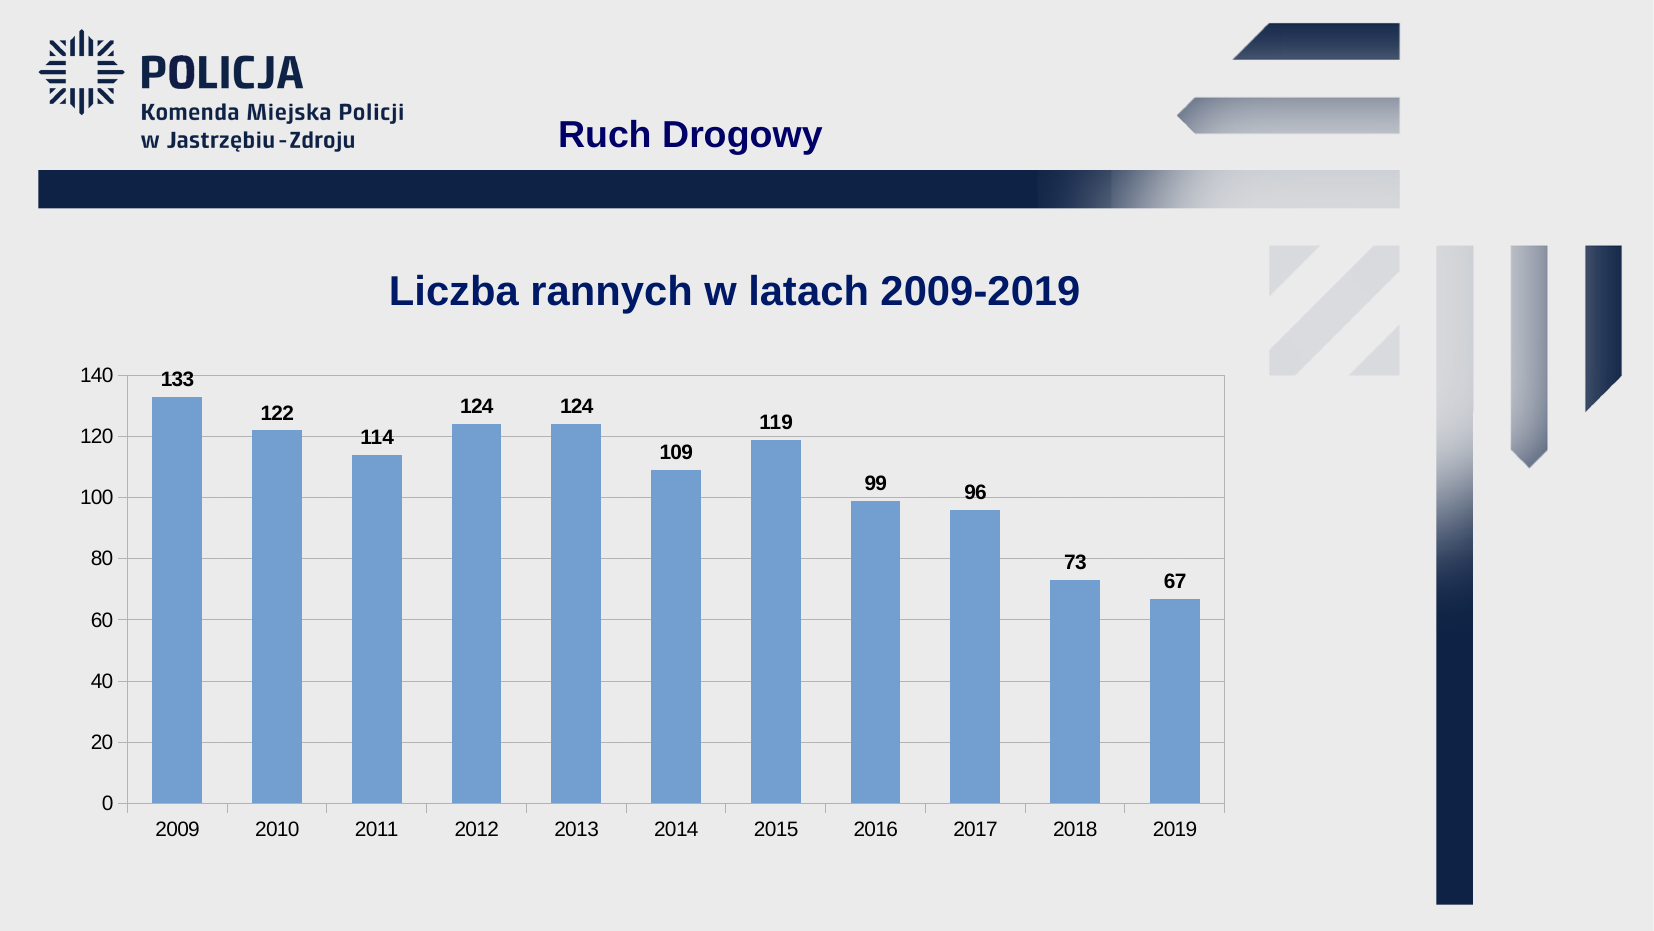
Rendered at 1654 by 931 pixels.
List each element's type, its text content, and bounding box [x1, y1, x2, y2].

text_box Liczba rannych w latach 2009-2019 [374, 259, 1096, 322]
picture [0, 0, 1654, 931]
text_box Ruch Drogowy [543, 106, 838, 164]
chart [71, 318, 1264, 875]
